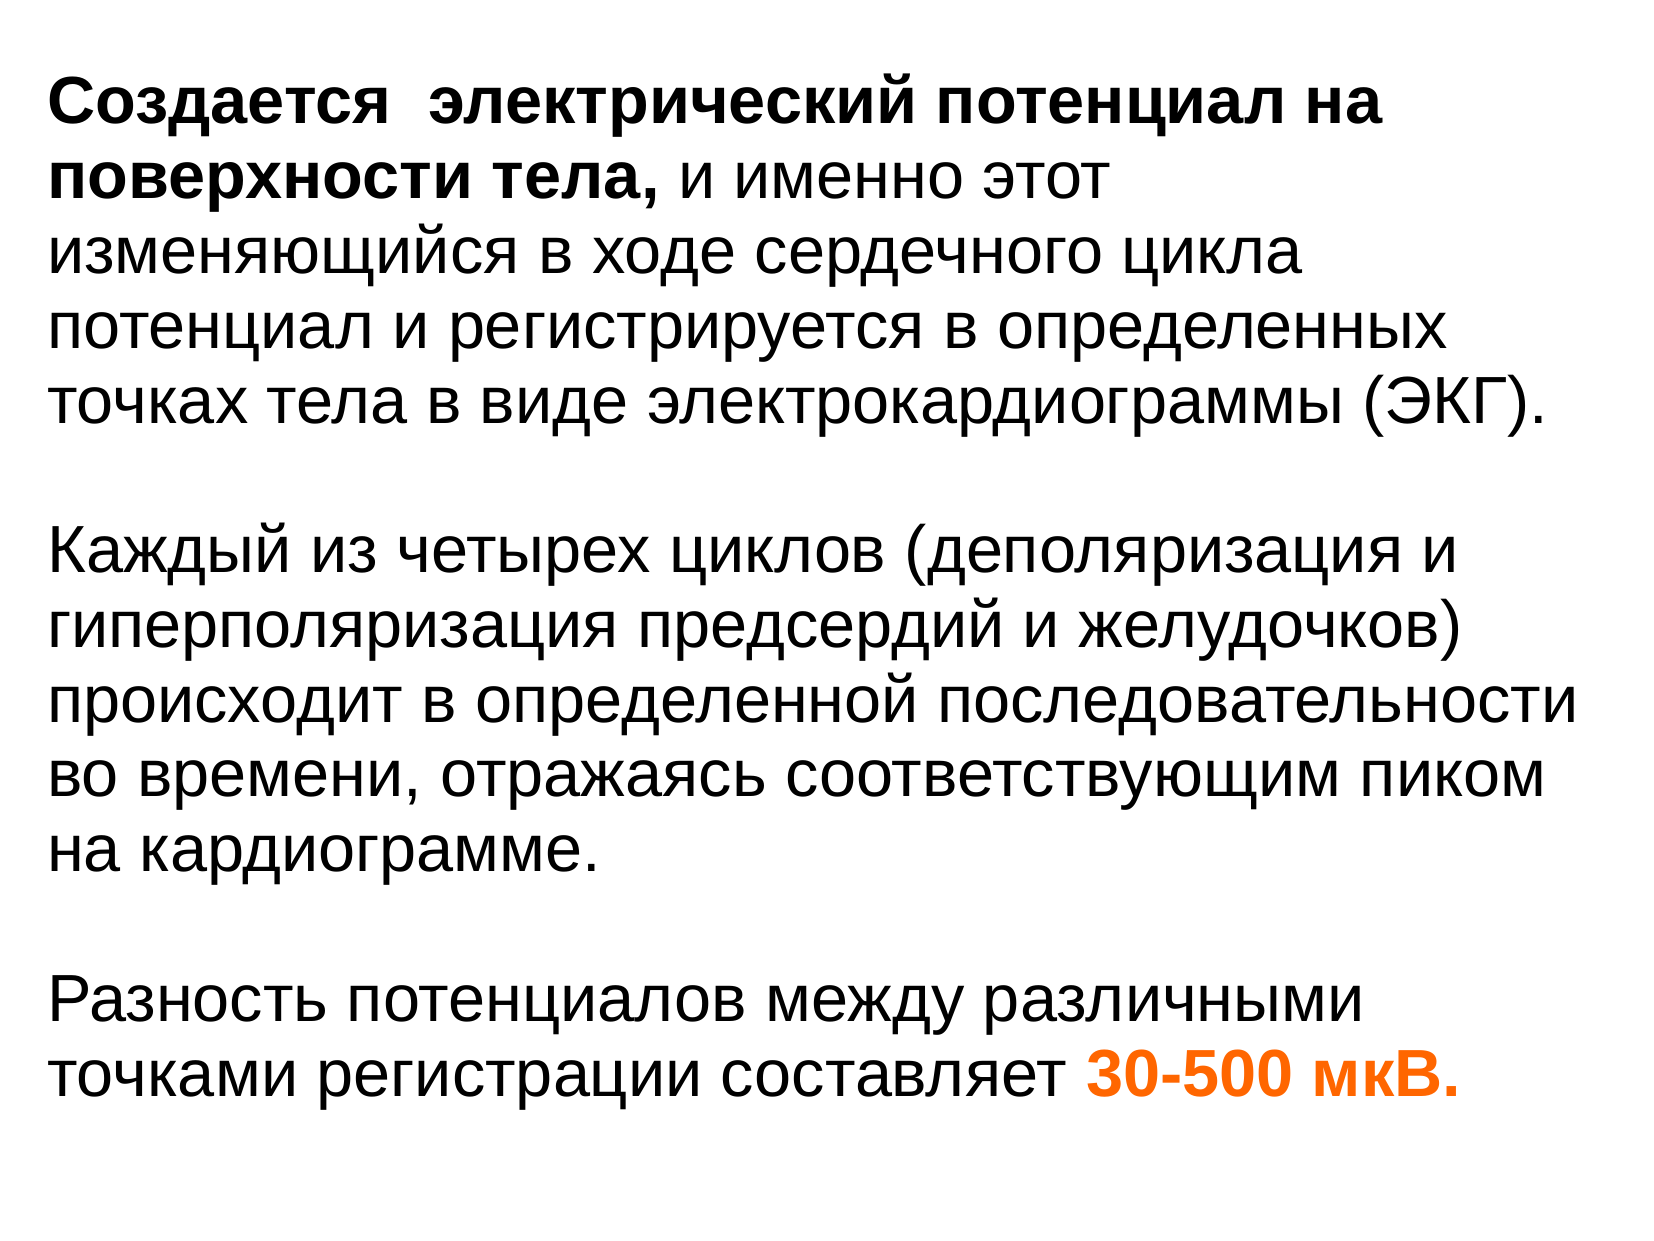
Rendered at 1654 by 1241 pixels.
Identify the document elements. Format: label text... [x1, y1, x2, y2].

subtitle Создается электрический потенциал на поверхности тела, и именно этот изменяющийся в ходе сердечного цикла потенциал и регистрируется в определенных точках тела в виде электрокардиограммы (ЭКГ). Каждый из четырех циклов (деполяризация и гиперполяризация предсердий и желудочков) происходит в определенной последовательности во времени, отражаясь соответствующим пиком на кардиограмме. Разность потенциалов между различными точками регистрации составляет 30-500 мкВ. [47, 63, 1595, 1111]
